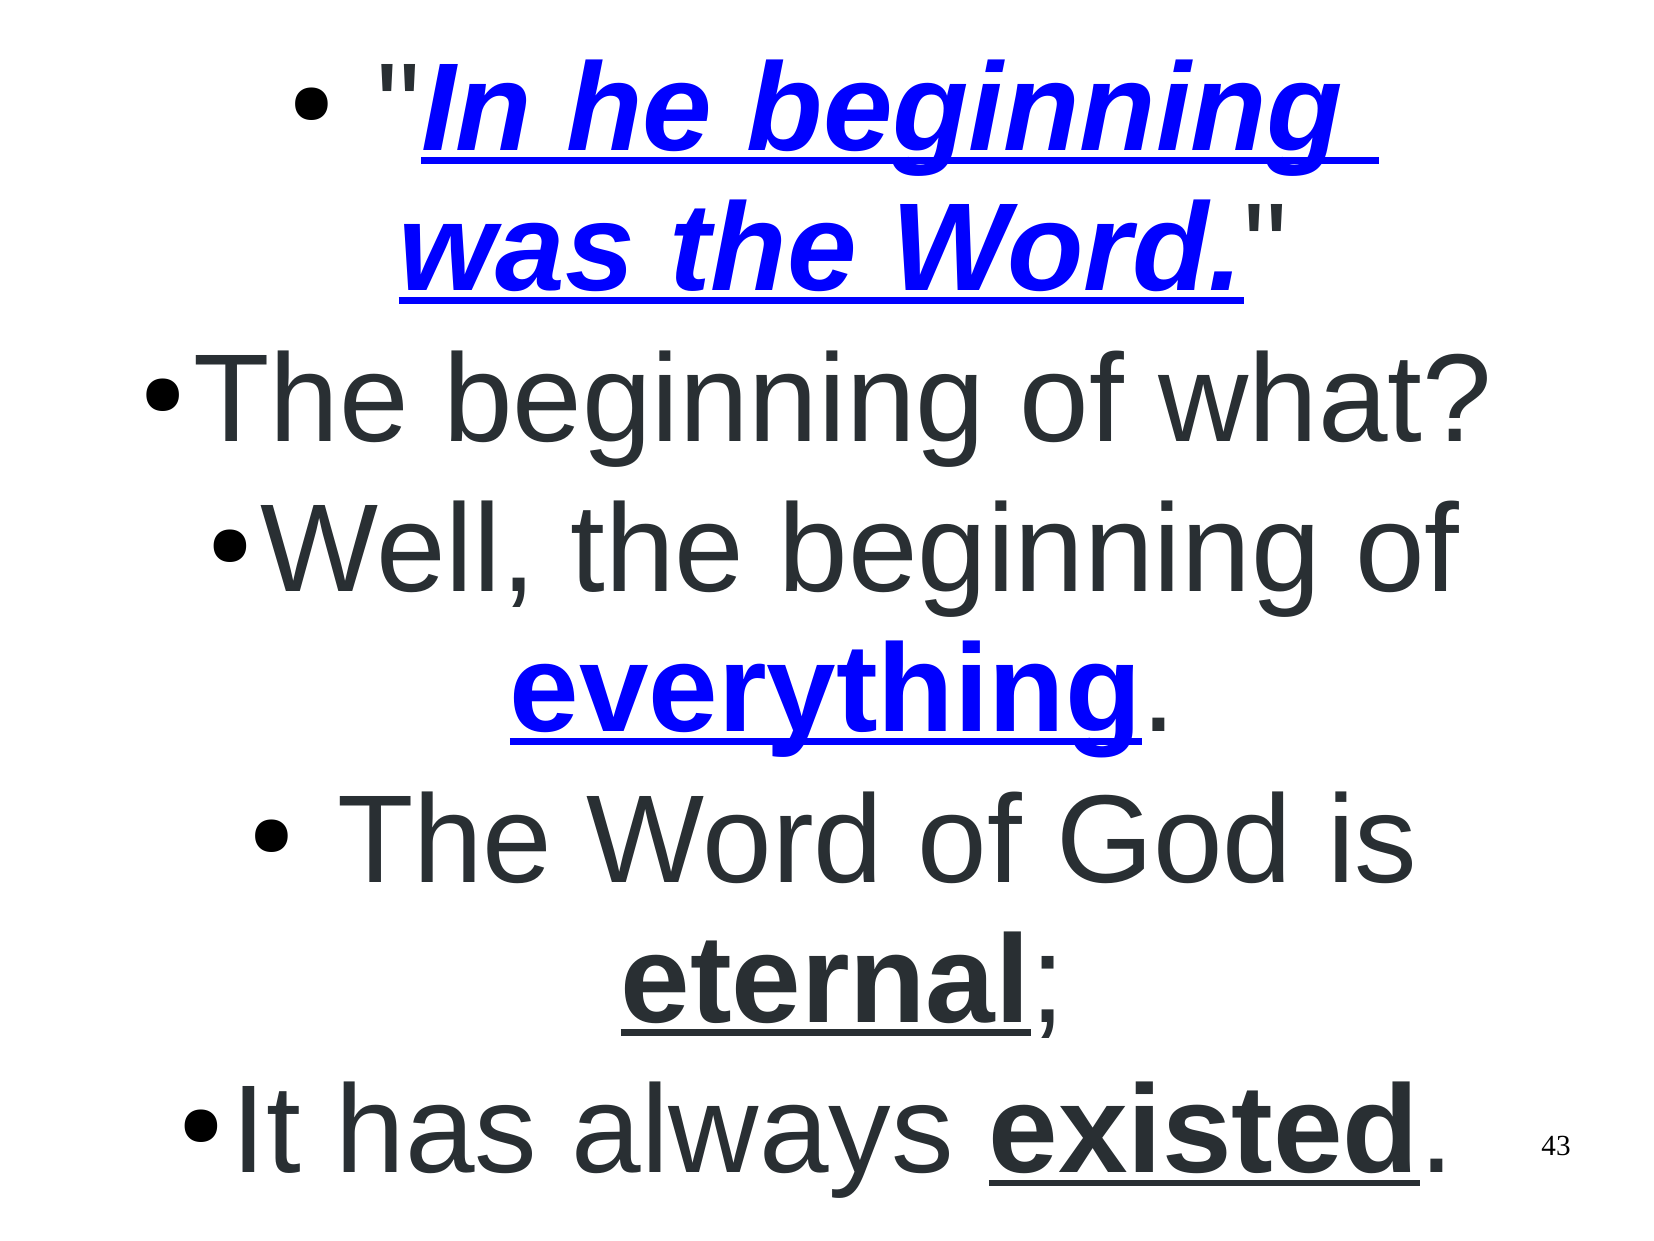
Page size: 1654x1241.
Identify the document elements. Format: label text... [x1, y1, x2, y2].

list "In he beginning was the Word." The beginning of what? Well, the beginning of everything. The Word of God is eternal; It has always existed. [37, 37, 1613, 1238]
